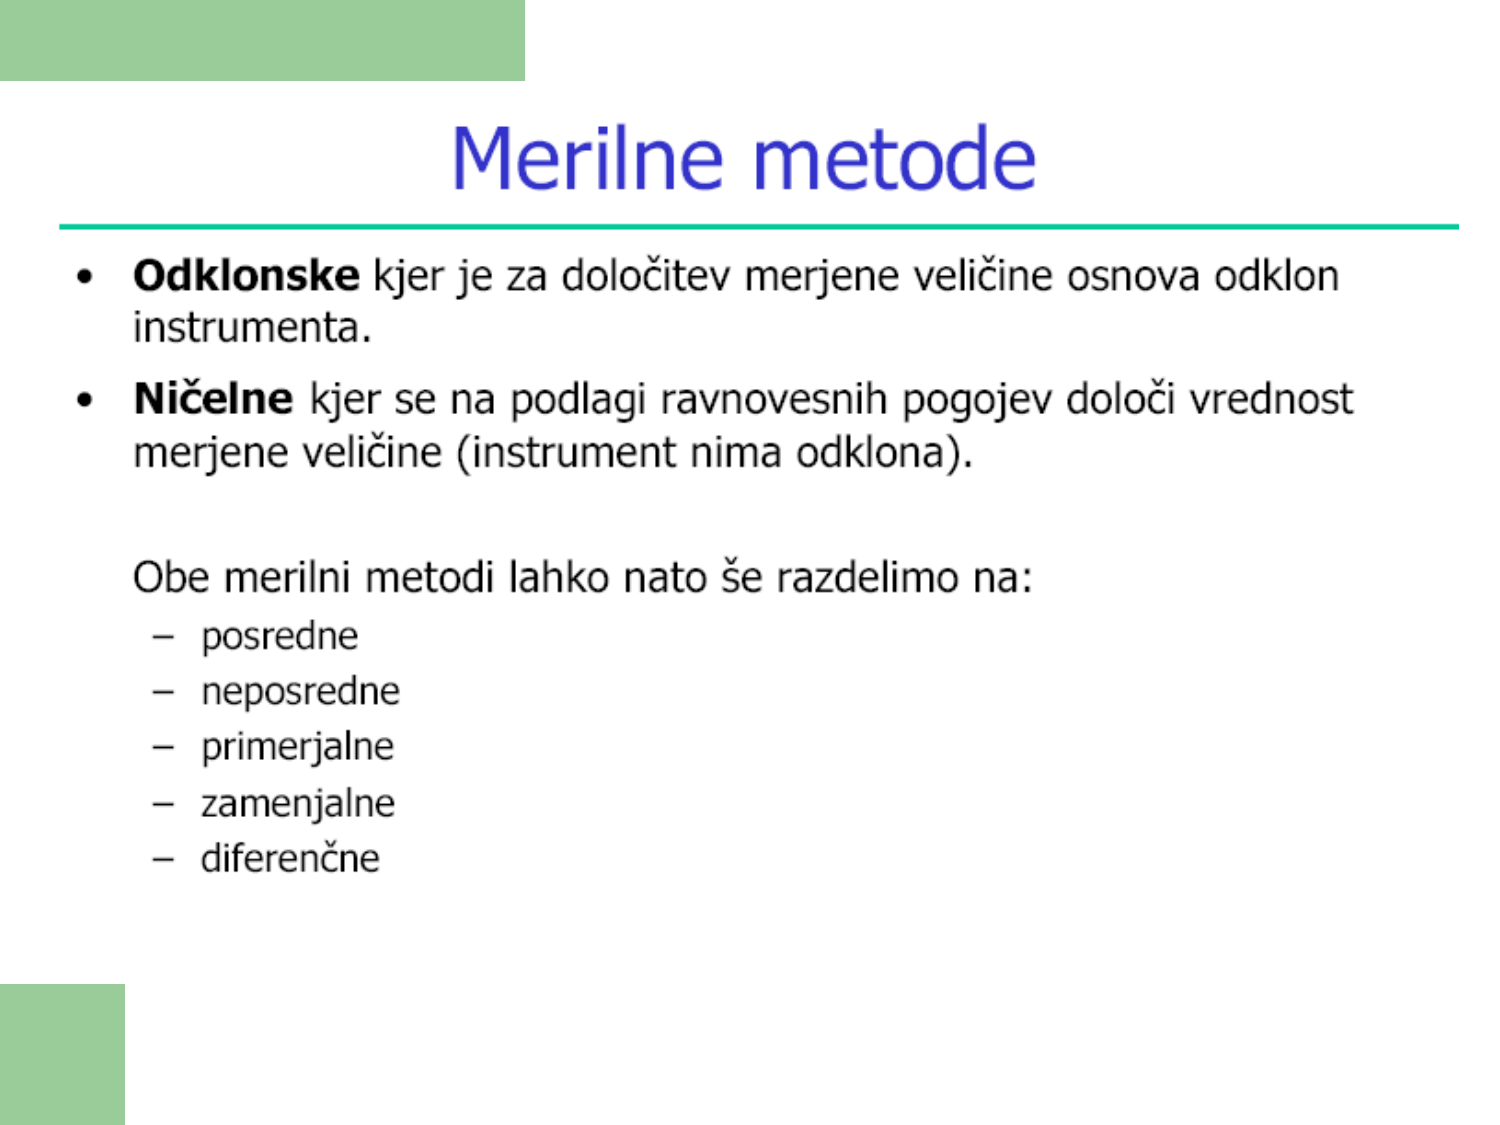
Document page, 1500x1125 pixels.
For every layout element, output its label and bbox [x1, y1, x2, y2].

text_box [0, 81, 1459, 984]
